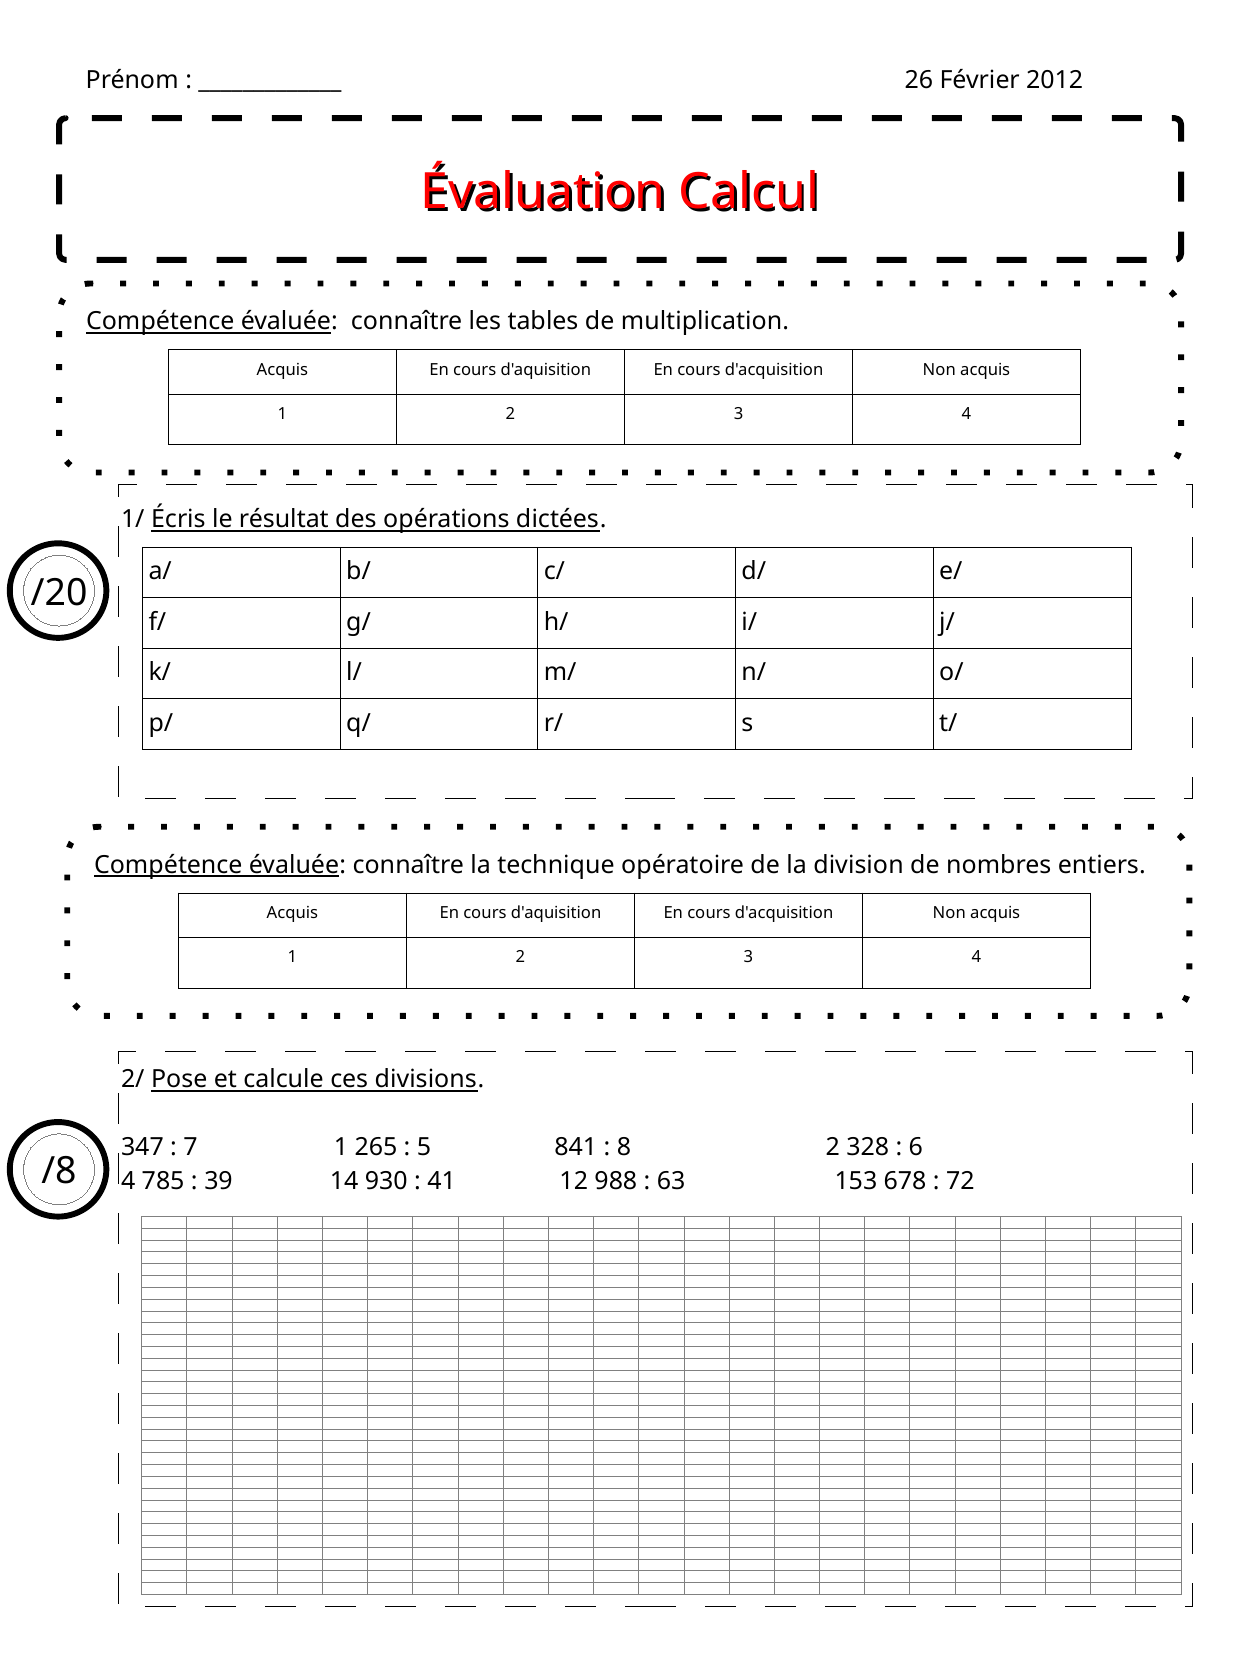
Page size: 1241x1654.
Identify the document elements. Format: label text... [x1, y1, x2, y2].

table_header d/ [736, 548, 933, 597]
table_cell k/ [143, 649, 340, 698]
table_header c/ [538, 548, 735, 597]
table_header e/ [934, 548, 1131, 597]
text_box Compétence évaluée: connaître la technique opératoire de la division de nombres entiers. [67, 826, 1190, 1016]
table_cell o/ [934, 649, 1131, 698]
table_header Non acquis [853, 350, 1080, 394]
table_cell 3 [635, 938, 862, 988]
table_cell p/ [143, 699, 340, 749]
table_header En cours d'aquisition [407, 894, 634, 937]
table_header Acquis [179, 894, 406, 937]
table_cell q/ [341, 699, 537, 749]
table_cell n/ [736, 649, 933, 698]
table_cell t/ [934, 699, 1131, 749]
table_cell 2 [397, 395, 624, 444]
table_cell j/ [934, 598, 1131, 648]
table_header a/ [143, 548, 340, 597]
text_box 1/ Écris le résultat des opérations dictées. [106, 493, 1158, 765]
text_box 2/ Pose et calcule ces divisions. 347 : 7 1 265 : 5 841 : 8 2 328 : 6 4 785 : 39 14 930 : 41 12 988 : 63 153 678 : 72 [106, 1053, 1146, 1229]
table_header En cours d'acquisition [625, 350, 852, 394]
table_cell 1 [179, 938, 406, 988]
text_box Prénom : _____________ 26 Février 2012 [70, 47, 1170, 105]
table_cell f/ [143, 598, 340, 648]
table_header Non acquis [863, 894, 1090, 937]
table_header En cours d'aquisition [397, 350, 624, 394]
table_header b/ [341, 548, 537, 597]
text_box /20 [23, 555, 95, 627]
text_box Compétence évaluée: connaître les tables de multiplication. [59, 283, 1182, 473]
table_cell h/ [538, 598, 735, 648]
text_box /8 [23, 1133, 95, 1205]
table_cell g/ [341, 598, 537, 648]
table_cell i/ [736, 598, 933, 648]
table_header Acquis [169, 350, 396, 394]
table_header En cours d'acquisition [635, 894, 862, 937]
table_cell r/ [538, 699, 735, 749]
text_box Évaluation Calcul [59, 118, 1182, 260]
table_cell 3 [625, 395, 852, 444]
table_cell l/ [341, 649, 537, 698]
table_cell m/ [538, 649, 735, 698]
table_cell 4 [863, 938, 1090, 988]
table_cell 2 [407, 938, 634, 988]
table_cell 4 [853, 395, 1080, 444]
table_cell 1 [169, 395, 396, 444]
table_cell s [736, 699, 933, 749]
